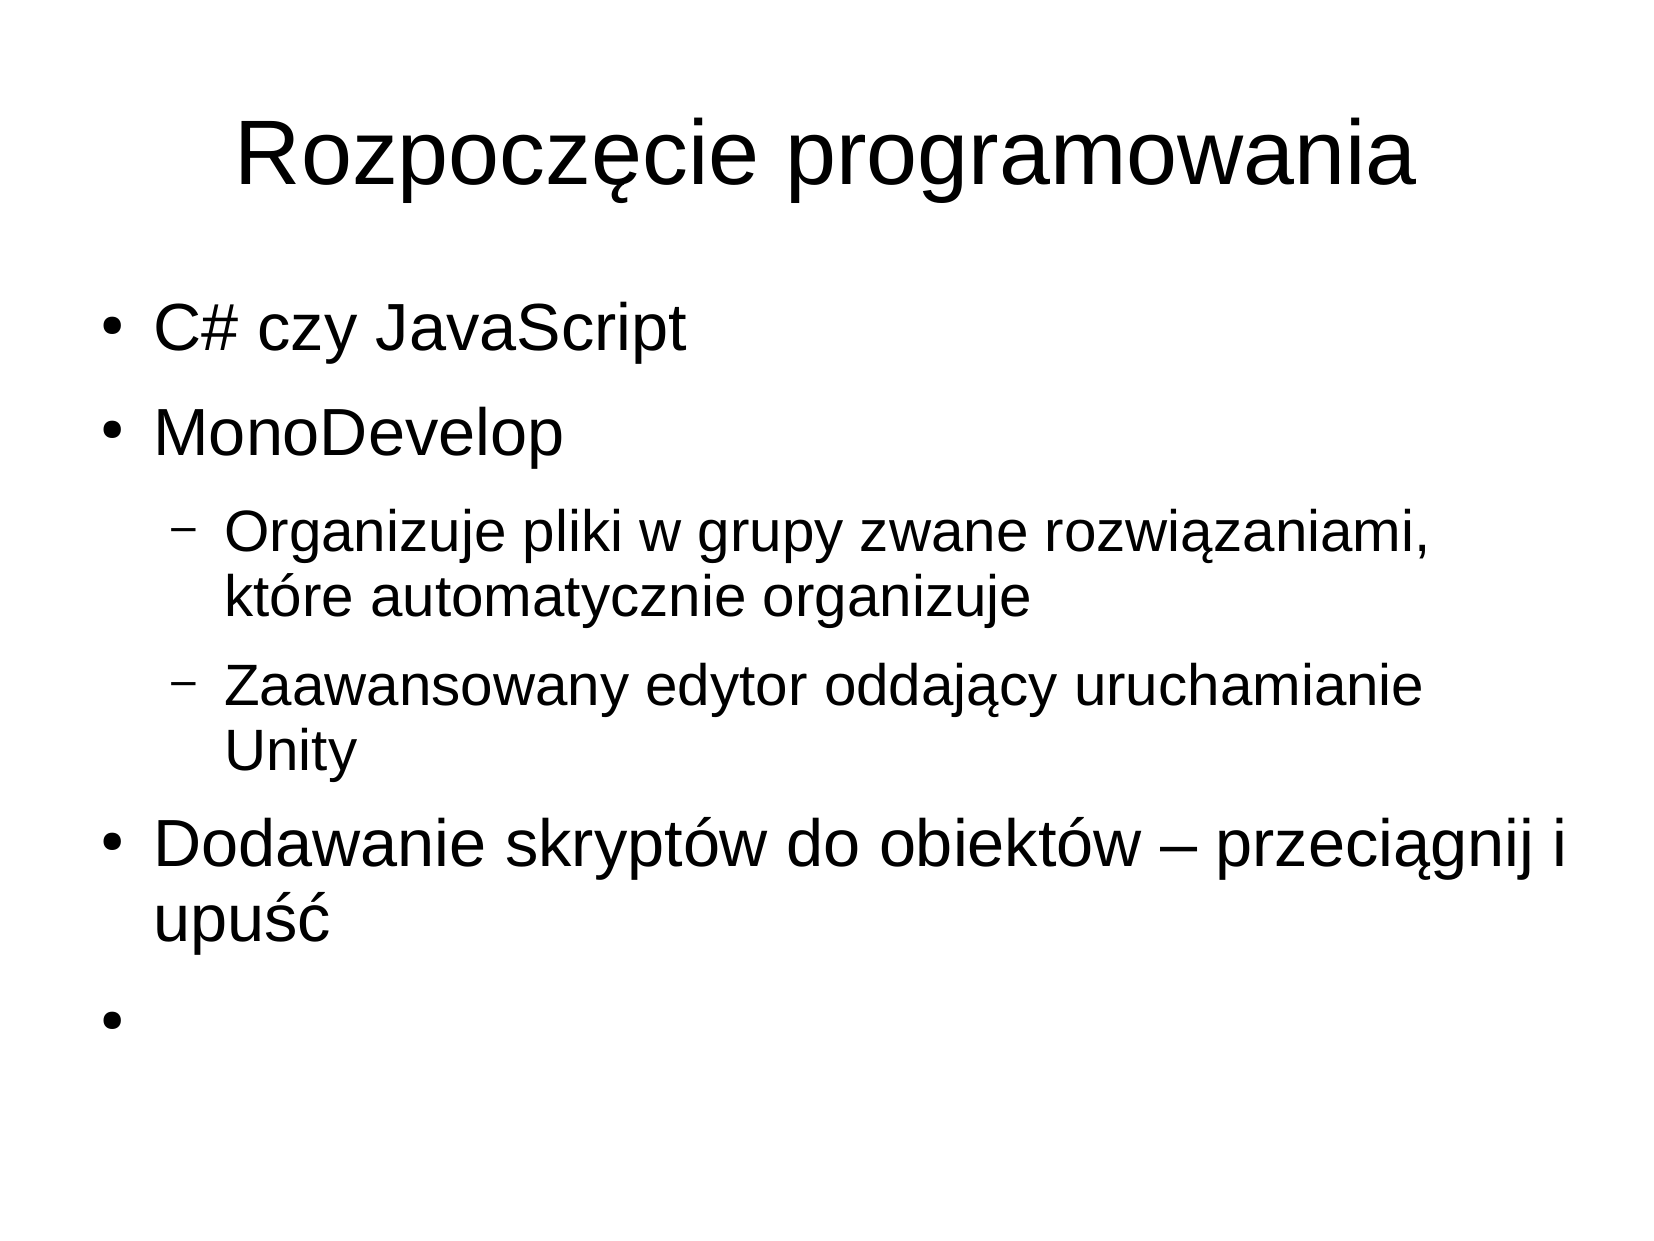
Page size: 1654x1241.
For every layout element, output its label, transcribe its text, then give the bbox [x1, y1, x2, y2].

title Rozpoczęcie programowania [82, 49, 1571, 257]
list C# czy JavaScript MonoDevelop Organizuje pliki w grupy zwane rozwiązaniami, które automatycznie organizuje Zaawansowany edytor oddający uruchamianie Unity Dodawanie skryptów do obiektów – przeciągnij i upuść [82, 290, 1571, 1060]
